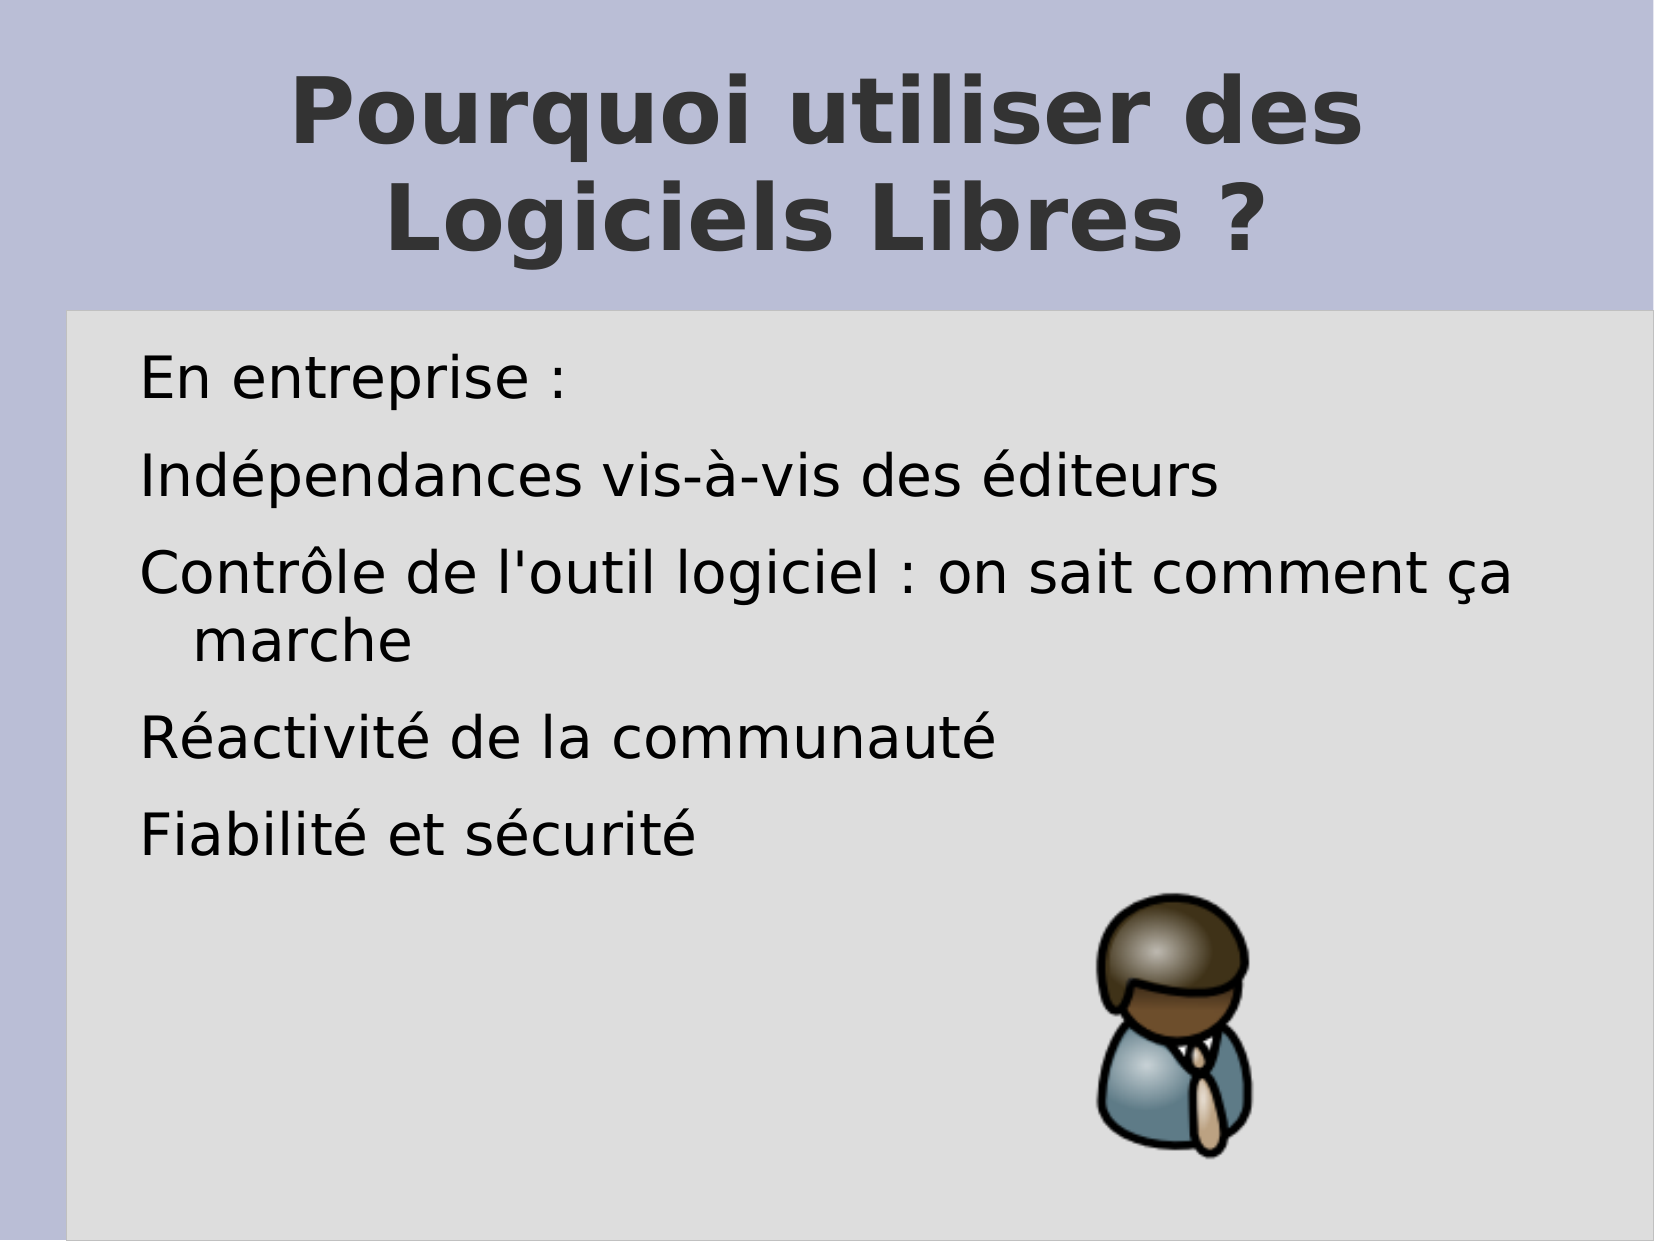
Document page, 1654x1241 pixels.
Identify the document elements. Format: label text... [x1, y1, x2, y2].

picture [1033, 885, 1318, 1164]
list En entreprise : Indépendances vis-à-vis des éditeurs Contrôle de l'outil logiciel : on sait comment ça marche Réactivité de la communauté Fiabilité et sécurité [121, 344, 1534, 1127]
title Pourquoi utiliser des Logiciels Libres ? [121, 58, 1534, 273]
